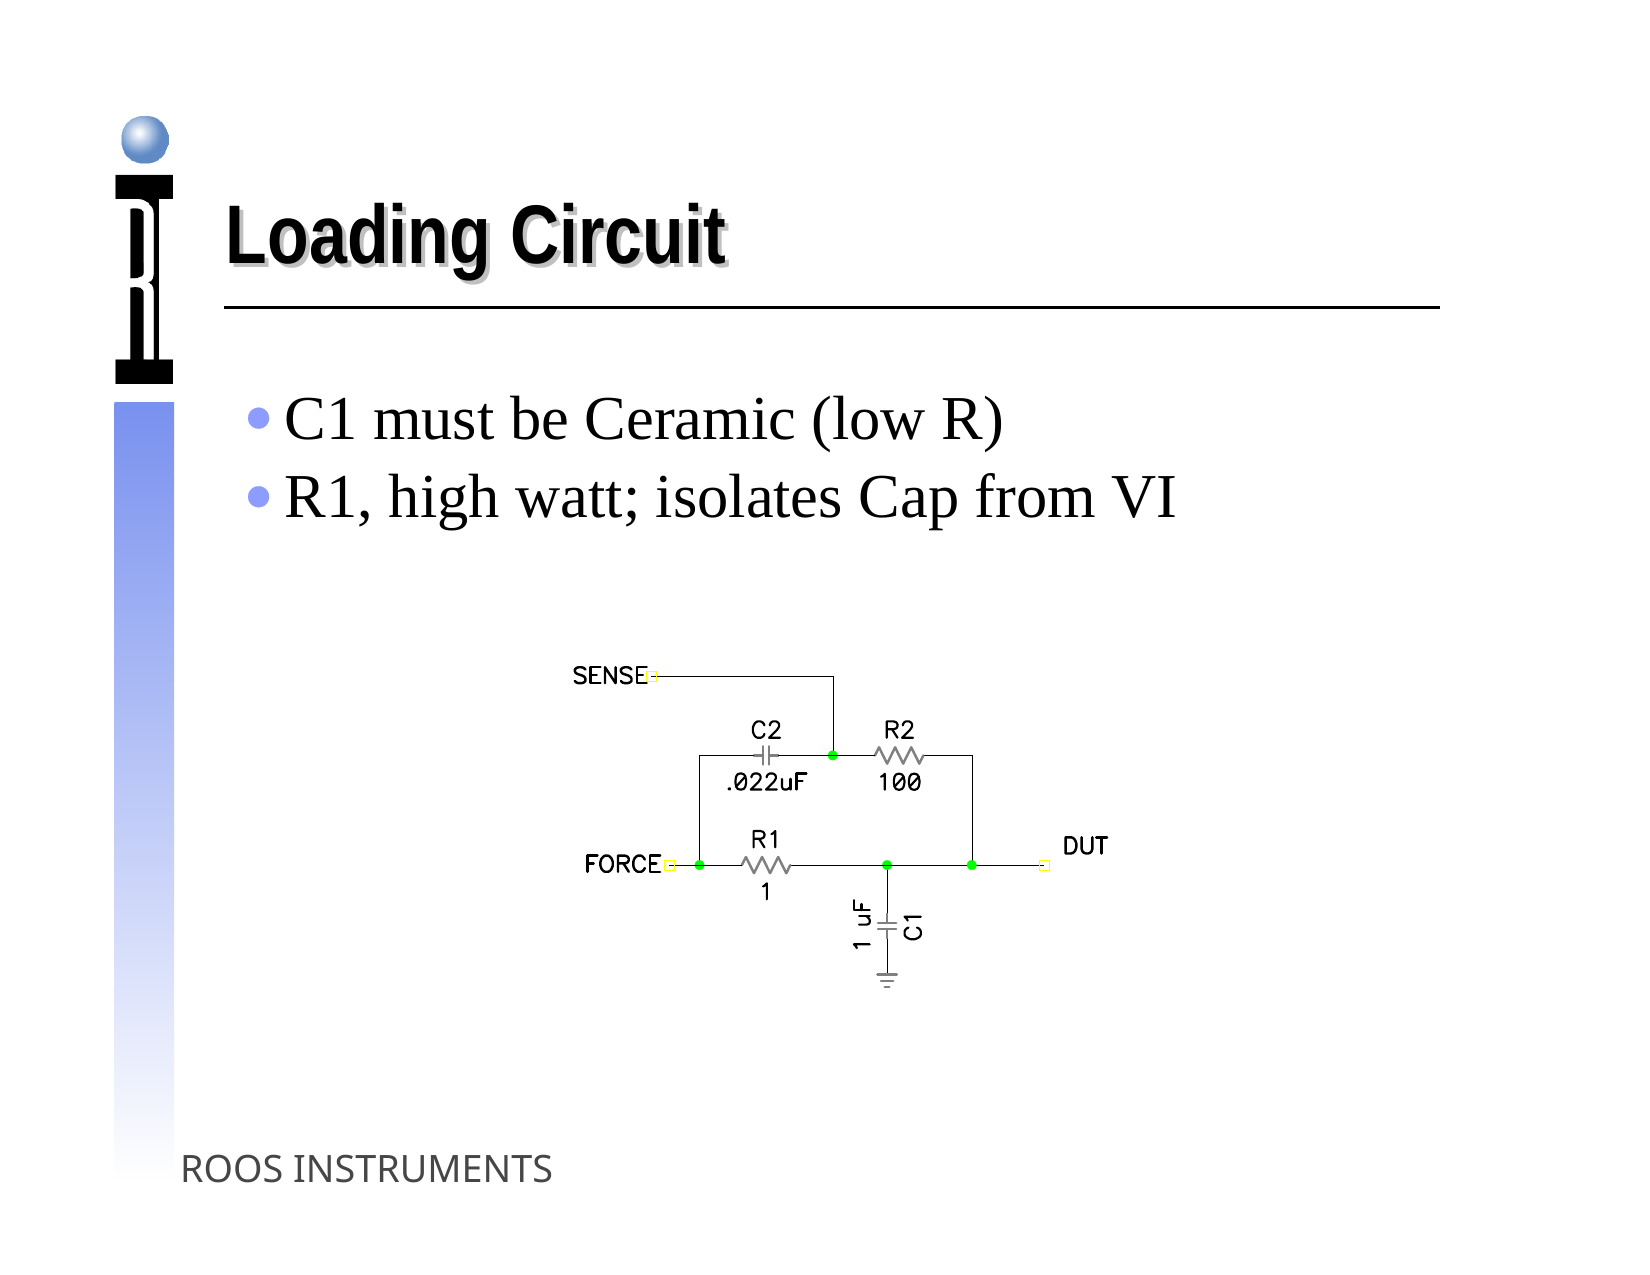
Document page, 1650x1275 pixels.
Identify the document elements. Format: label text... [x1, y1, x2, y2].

text_box C1 must be Ceramic (low R) R1, high watt; isolates Cap from VI [232, 383, 1456, 533]
text_box Loading Circuit [225, 99, 1447, 284]
picture [569, 658, 1110, 989]
